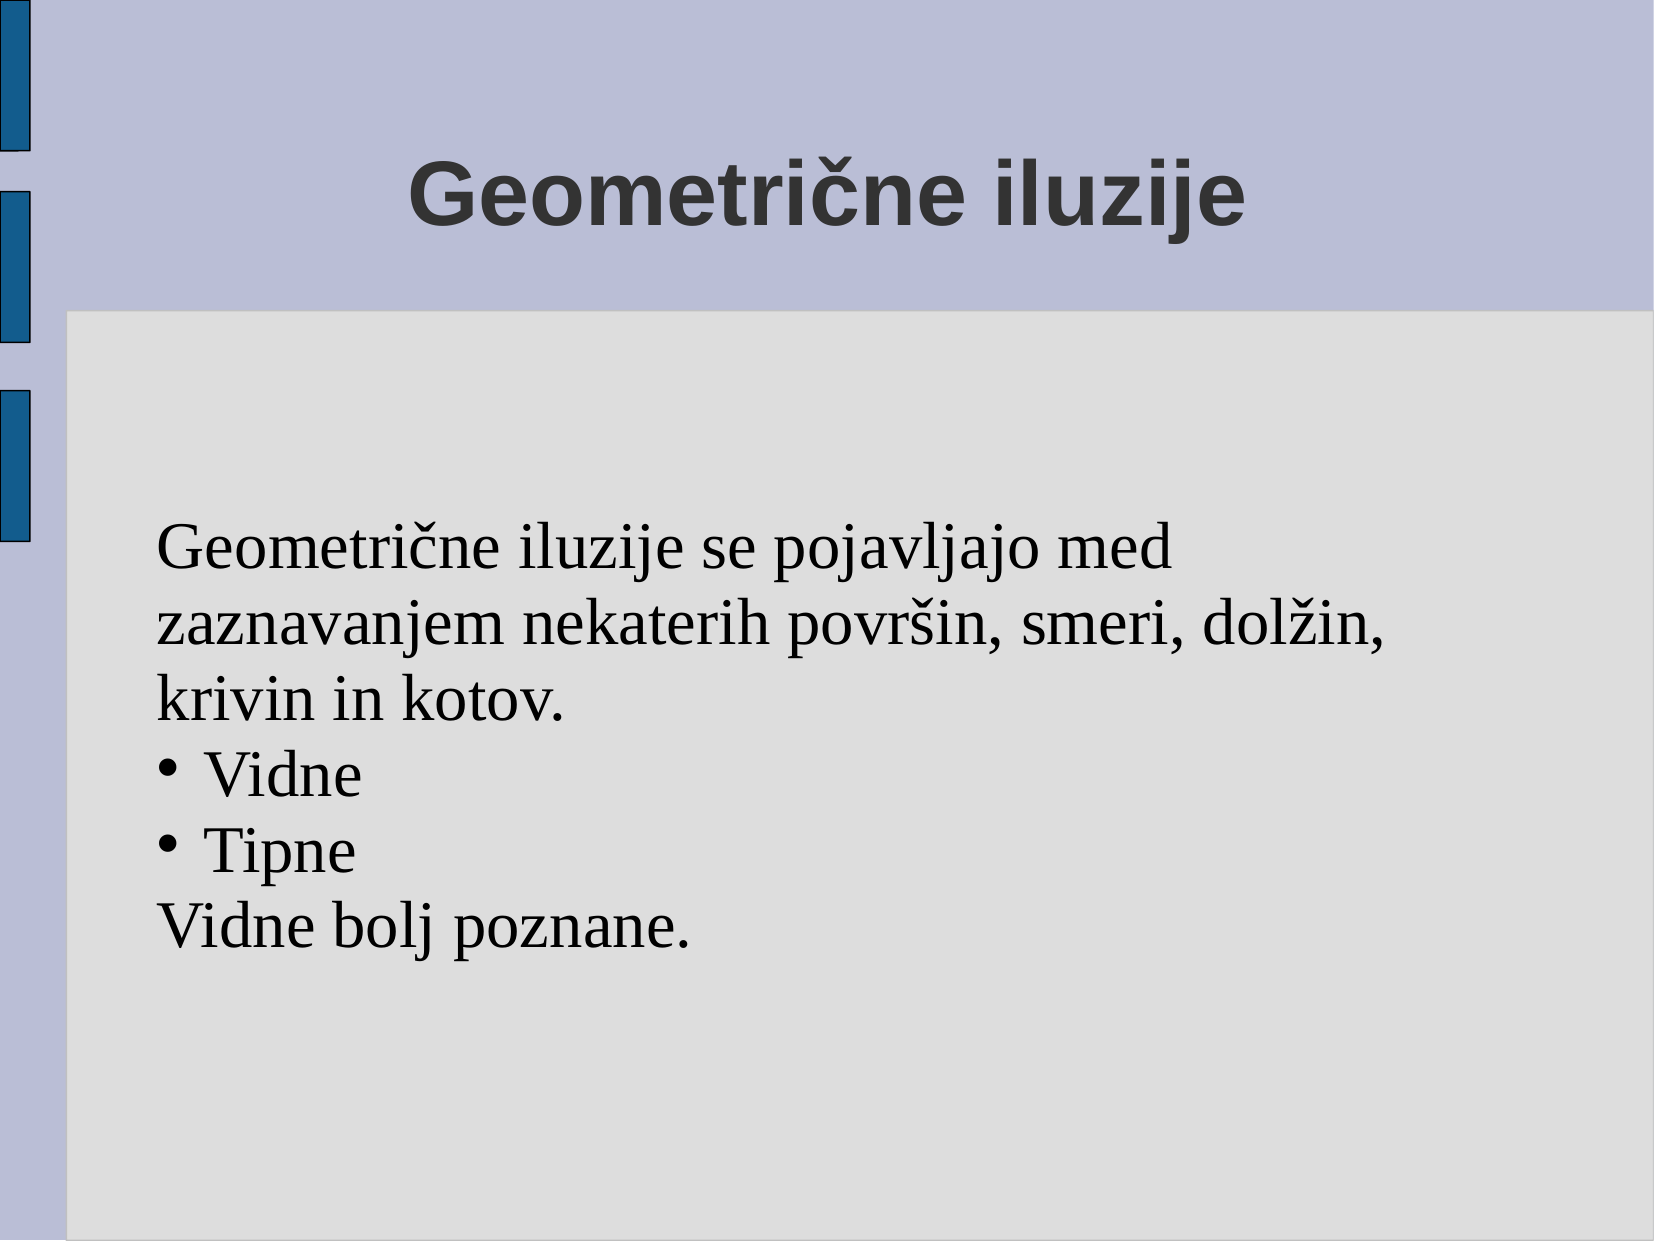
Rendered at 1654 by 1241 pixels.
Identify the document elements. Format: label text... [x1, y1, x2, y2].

subtitle Geometrične iluzije se pojavljajo med zaznavanjem nekaterih površin, smeri, dolžin, krivin in kotov. Vidne Tipne Vidne bolj poznane. [121, 352, 1534, 1119]
title Geometrične iluzije [121, 98, 1534, 292]
